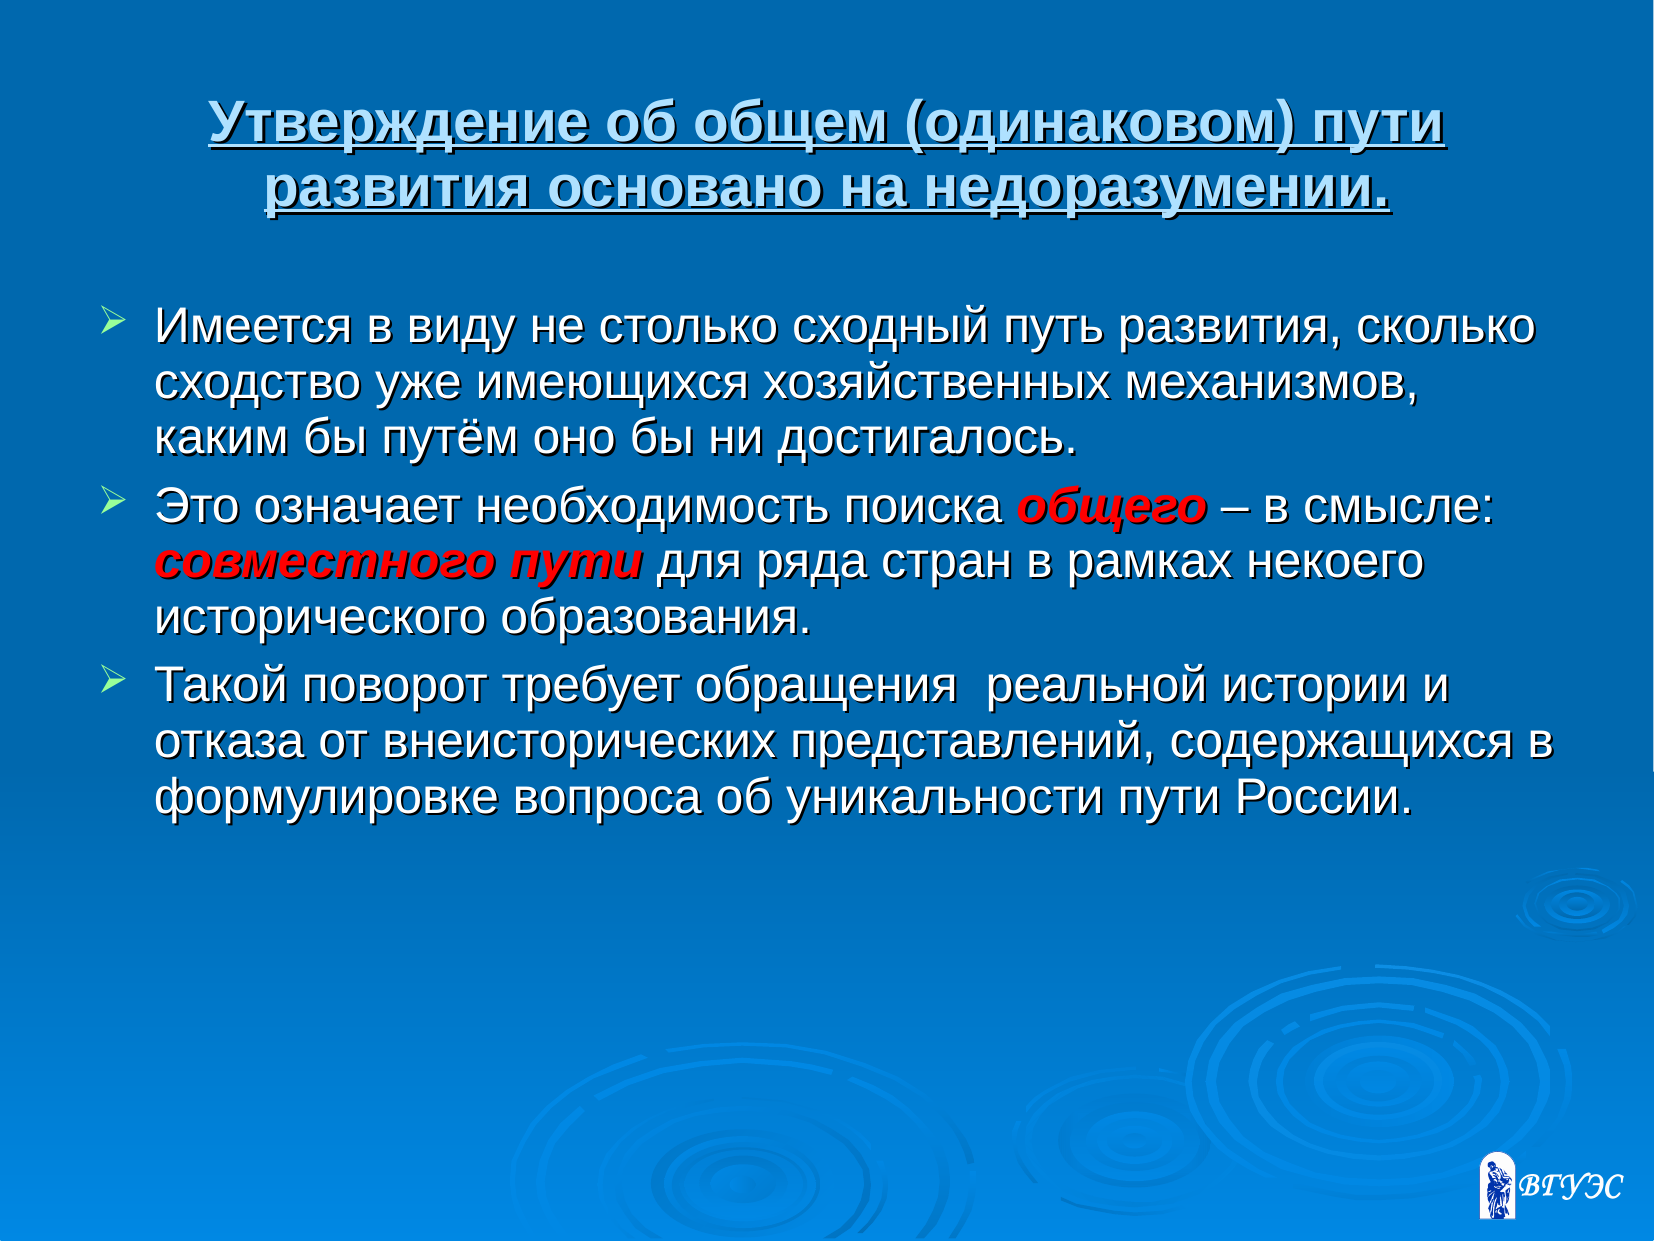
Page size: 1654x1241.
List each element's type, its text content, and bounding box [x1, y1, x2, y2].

picture [1479, 1151, 1625, 1220]
list Имеется в виду не столько сходный путь развития, сколько сходство уже имеющихся хозяйственных механизмов, каким бы путём оно бы ни достигалось. Это означает необходимость поиска общего – в смысле: совместного пути для ряда стран в рамках некоего исторического образования. Такой поворот требует обращения реальной истории и отказа от внеисторических представлений, содержащихся в формулировке вопроса об уникальности пути России. [82, 289, 1571, 1108]
title Утверждение об общем (одинаковом) пути развития основано на недоразумении. [82, 50, 1571, 257]
